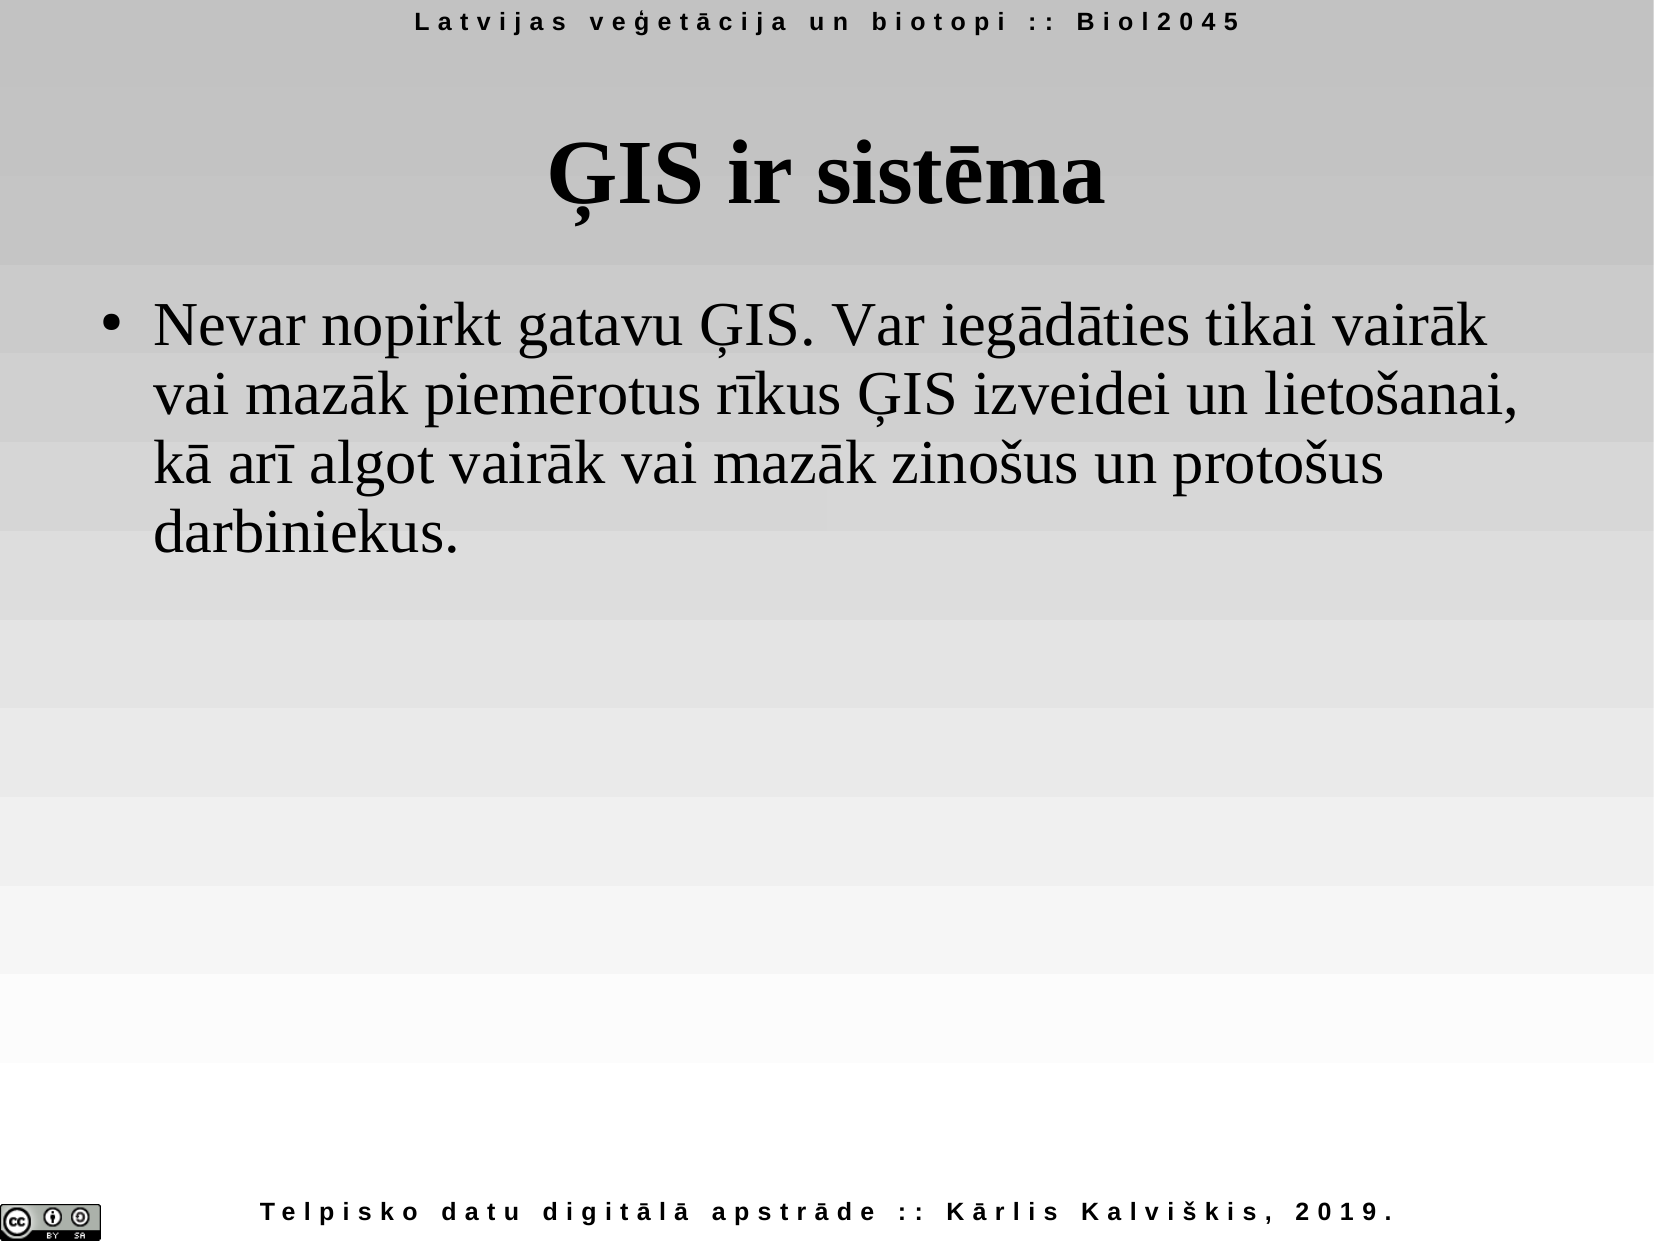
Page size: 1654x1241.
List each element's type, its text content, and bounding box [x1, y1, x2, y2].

picture [0, 0, 1654, 1241]
title ĢIS ir sistēma [29, 49, 1625, 296]
list Nevar nopirkt gatavu ĢIS. Var iegādāties tikai vairāk vai mazāk piemērotus rīkus ĢIS izveidei un lietošanai, kā arī algot vairāk vai mazāk zinošus un protošus darbiniekus. [82, 289, 1571, 1113]
